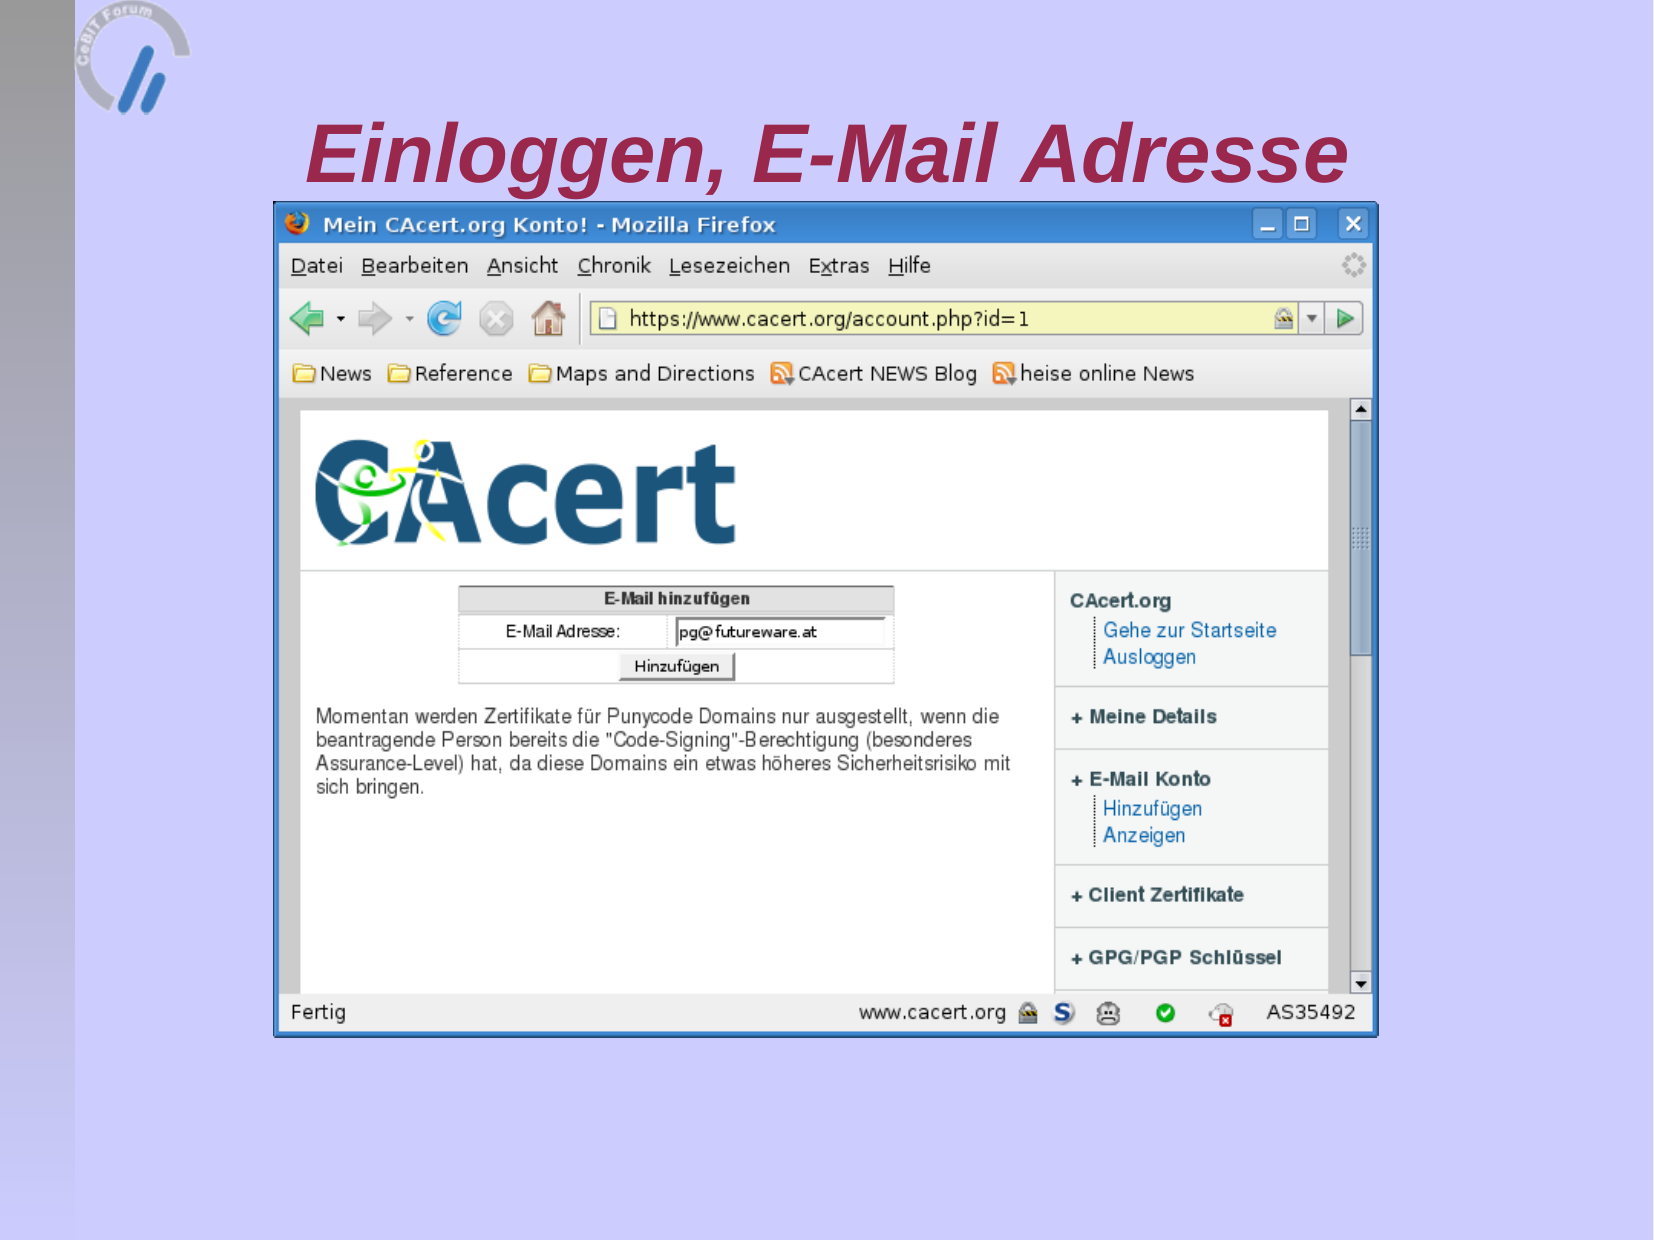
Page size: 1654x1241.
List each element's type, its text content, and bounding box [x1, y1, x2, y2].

title Einloggen, E-Mail Adresse [121, 49, 1534, 257]
picture [273, 257, 1379, 1038]
